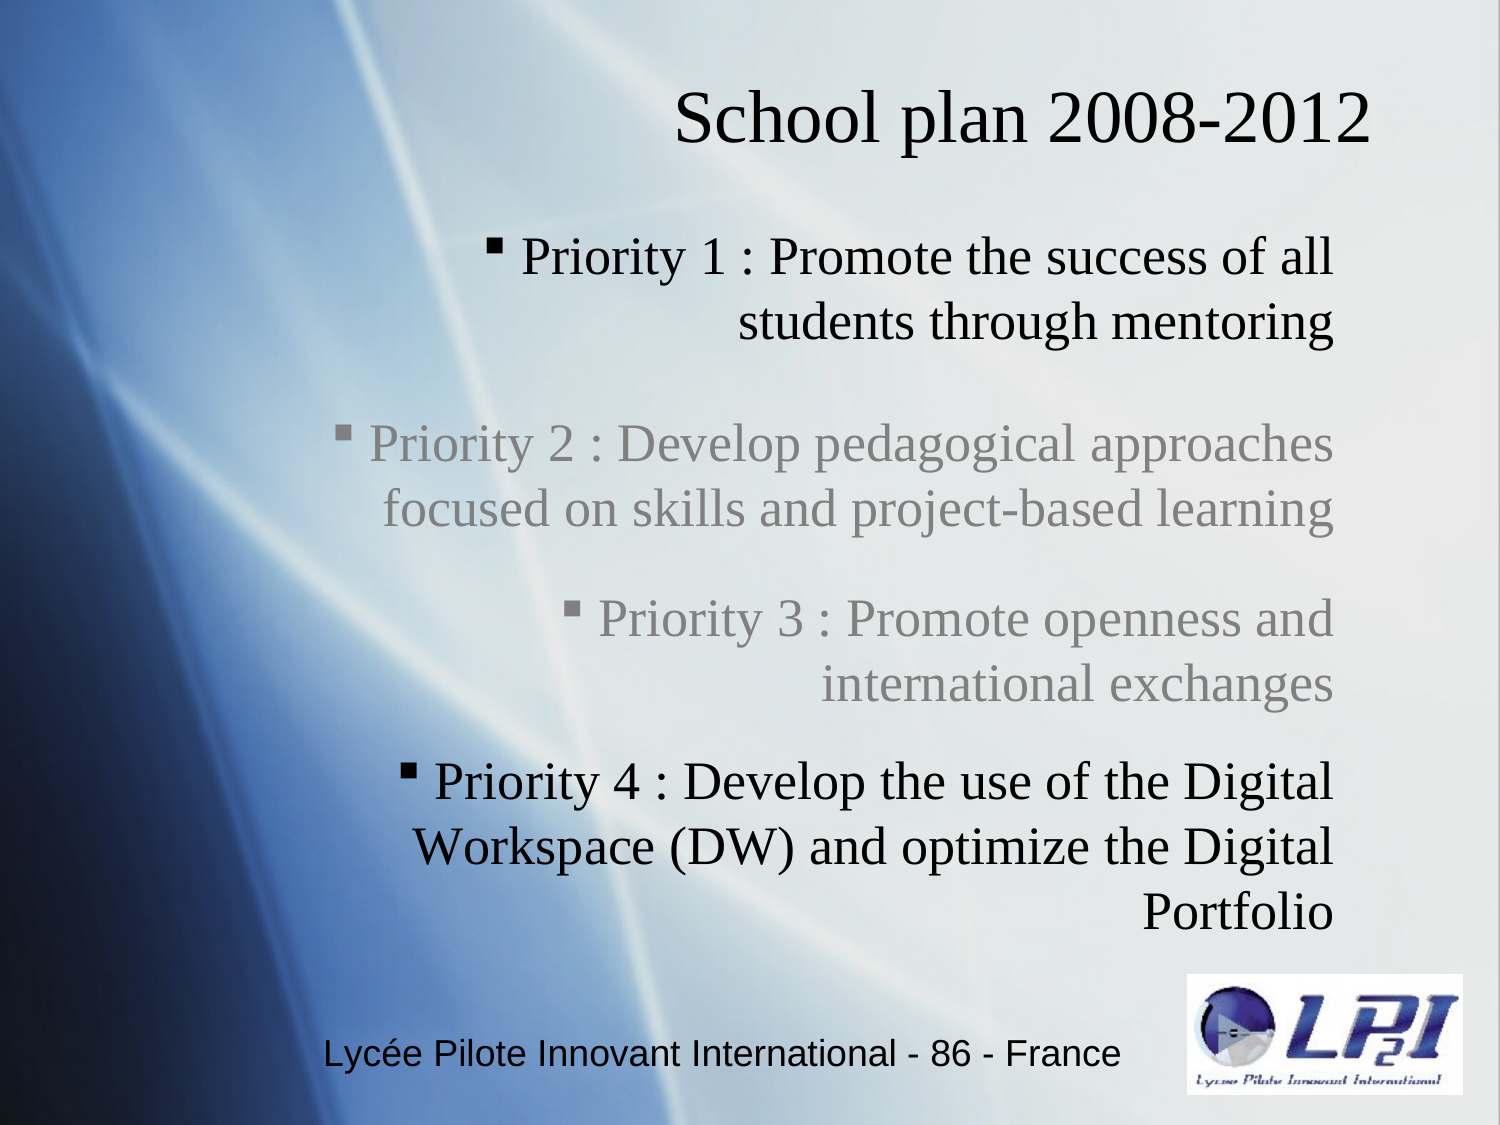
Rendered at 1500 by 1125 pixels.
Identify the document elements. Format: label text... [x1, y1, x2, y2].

text_box Priority 2 : Develop pedagogical approaches focused on skills and project-based learning [287, 399, 1351, 575]
text_box Priority 4 : Develop the use of the Digital Workspace (DW) and optimize the Digital Portfolio [287, 737, 1351, 938]
text_box Lycée Pilote Innovant International - 86 - France [308, 1020, 1137, 1082]
subtitle Priority 1 : Promote the success of all students through mentoring [287, 212, 1351, 399]
title School plan 2008-2012 [112, 0, 1388, 226]
text_box Priority 3 : Promote openness and international exchanges [287, 575, 1351, 737]
picture [0, 0, 1500, 1125]
